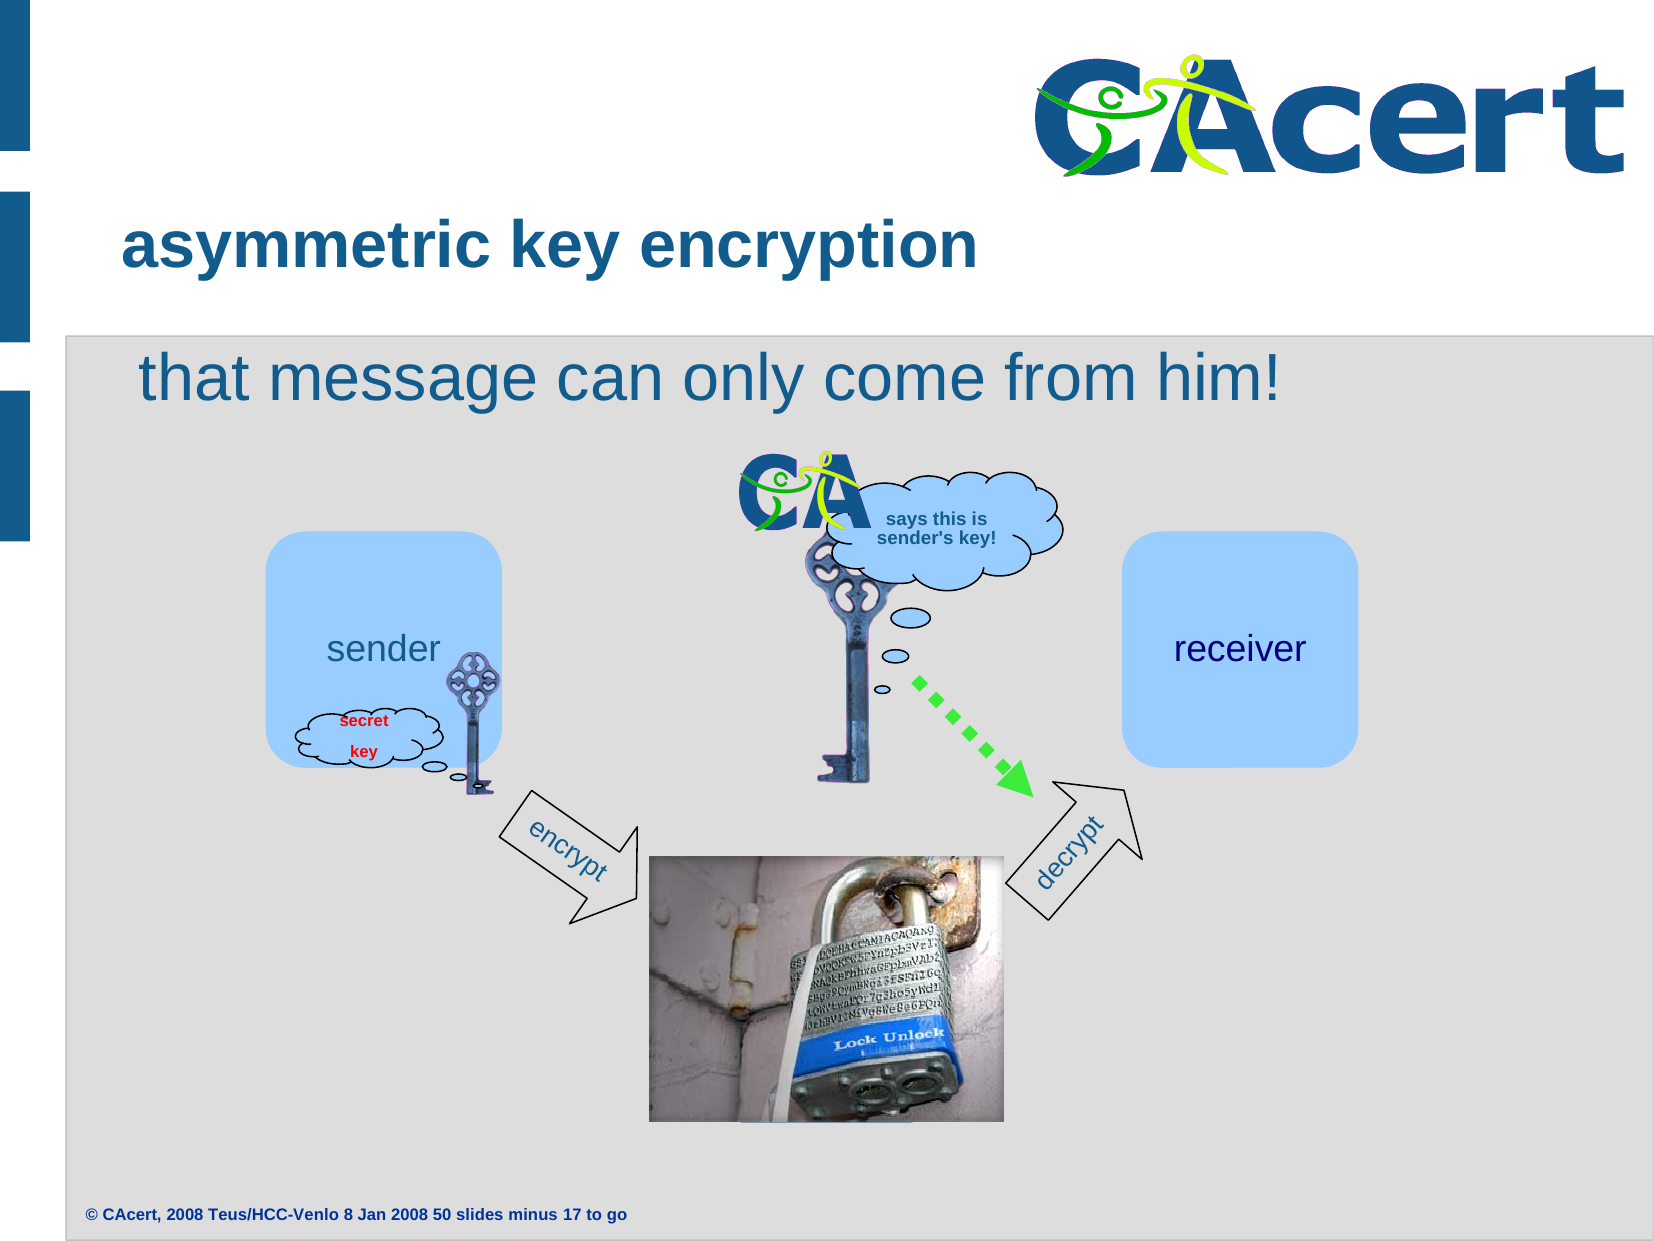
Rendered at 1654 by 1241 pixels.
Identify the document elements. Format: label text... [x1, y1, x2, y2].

text_box says this is sender's key! [890, 608, 931, 628]
text_box secret key [295, 708, 444, 768]
text_box secret key [422, 761, 447, 772]
text_box says this is sender's key! [827, 472, 1063, 591]
text_box sender [379, 743, 442, 768]
picture [649, 856, 1004, 1122]
text_box receiver [1122, 531, 1359, 768]
picture [738, 450, 916, 789]
picture [1033, 53, 1625, 178]
title asymmetric key encryption [121, 177, 1533, 316]
text_box decrypt [1005, 781, 1143, 921]
list that message can only come from him! [121, 344, 1595, 1238]
text_box encrypt [499, 790, 638, 924]
picture [442, 649, 504, 798]
text_box sender [265, 531, 502, 768]
